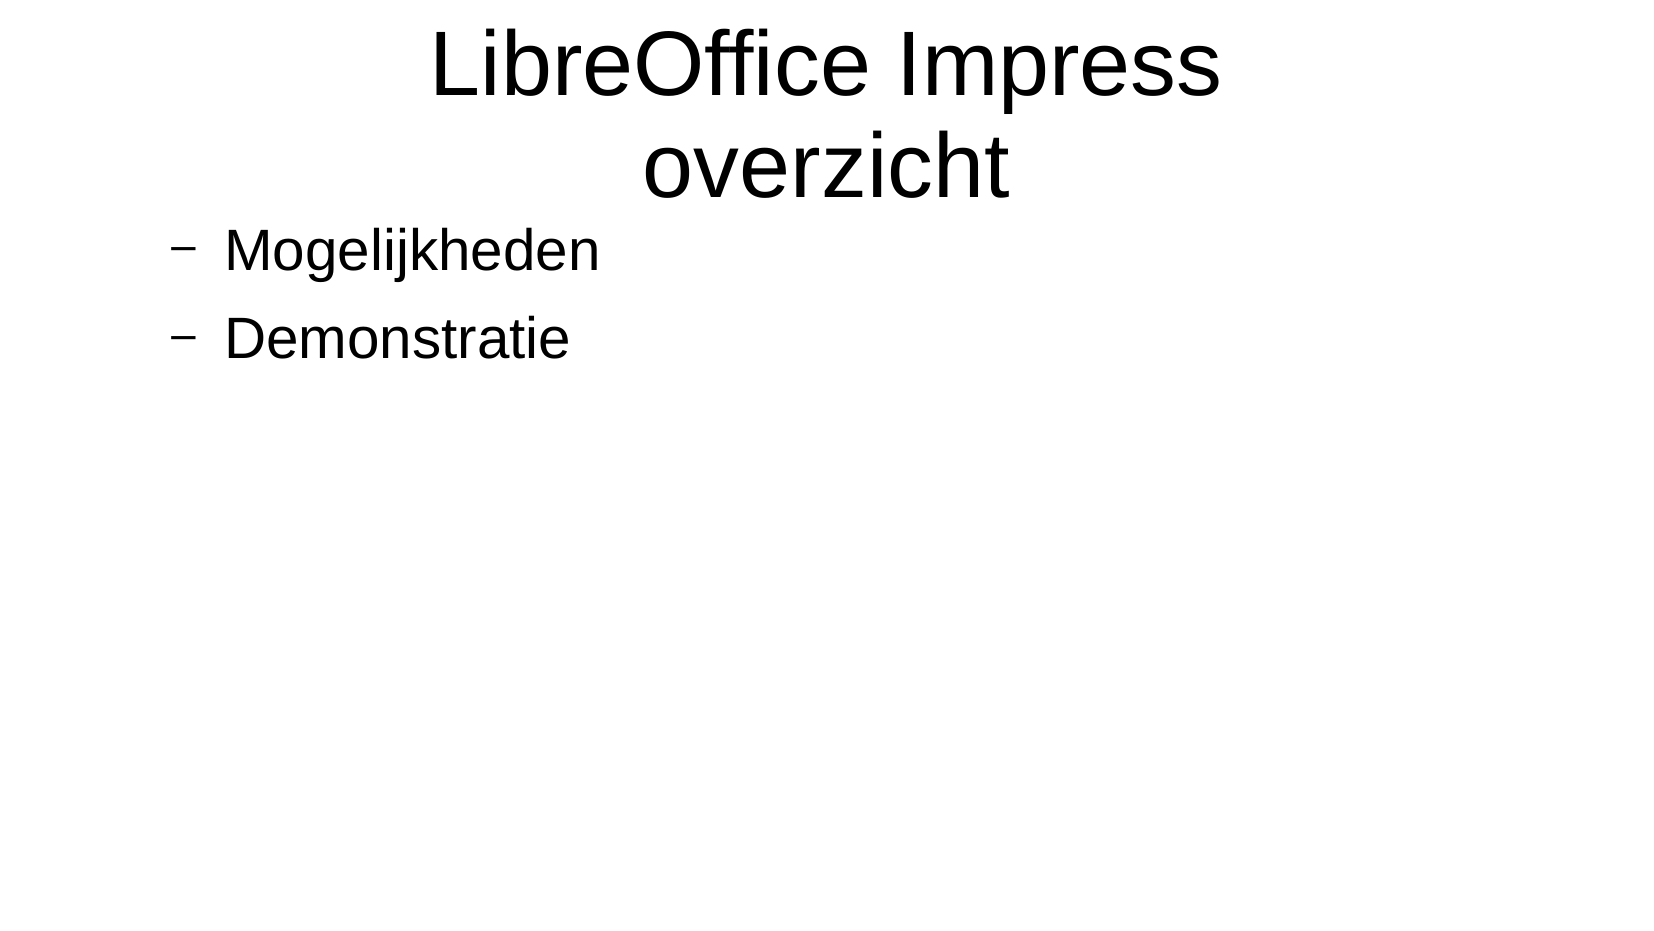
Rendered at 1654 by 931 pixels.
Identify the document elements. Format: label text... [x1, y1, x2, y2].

title LibreOffice Impress overzicht [82, 12, 1571, 217]
list Mogelijkheden Demonstratie [82, 217, 1571, 758]
